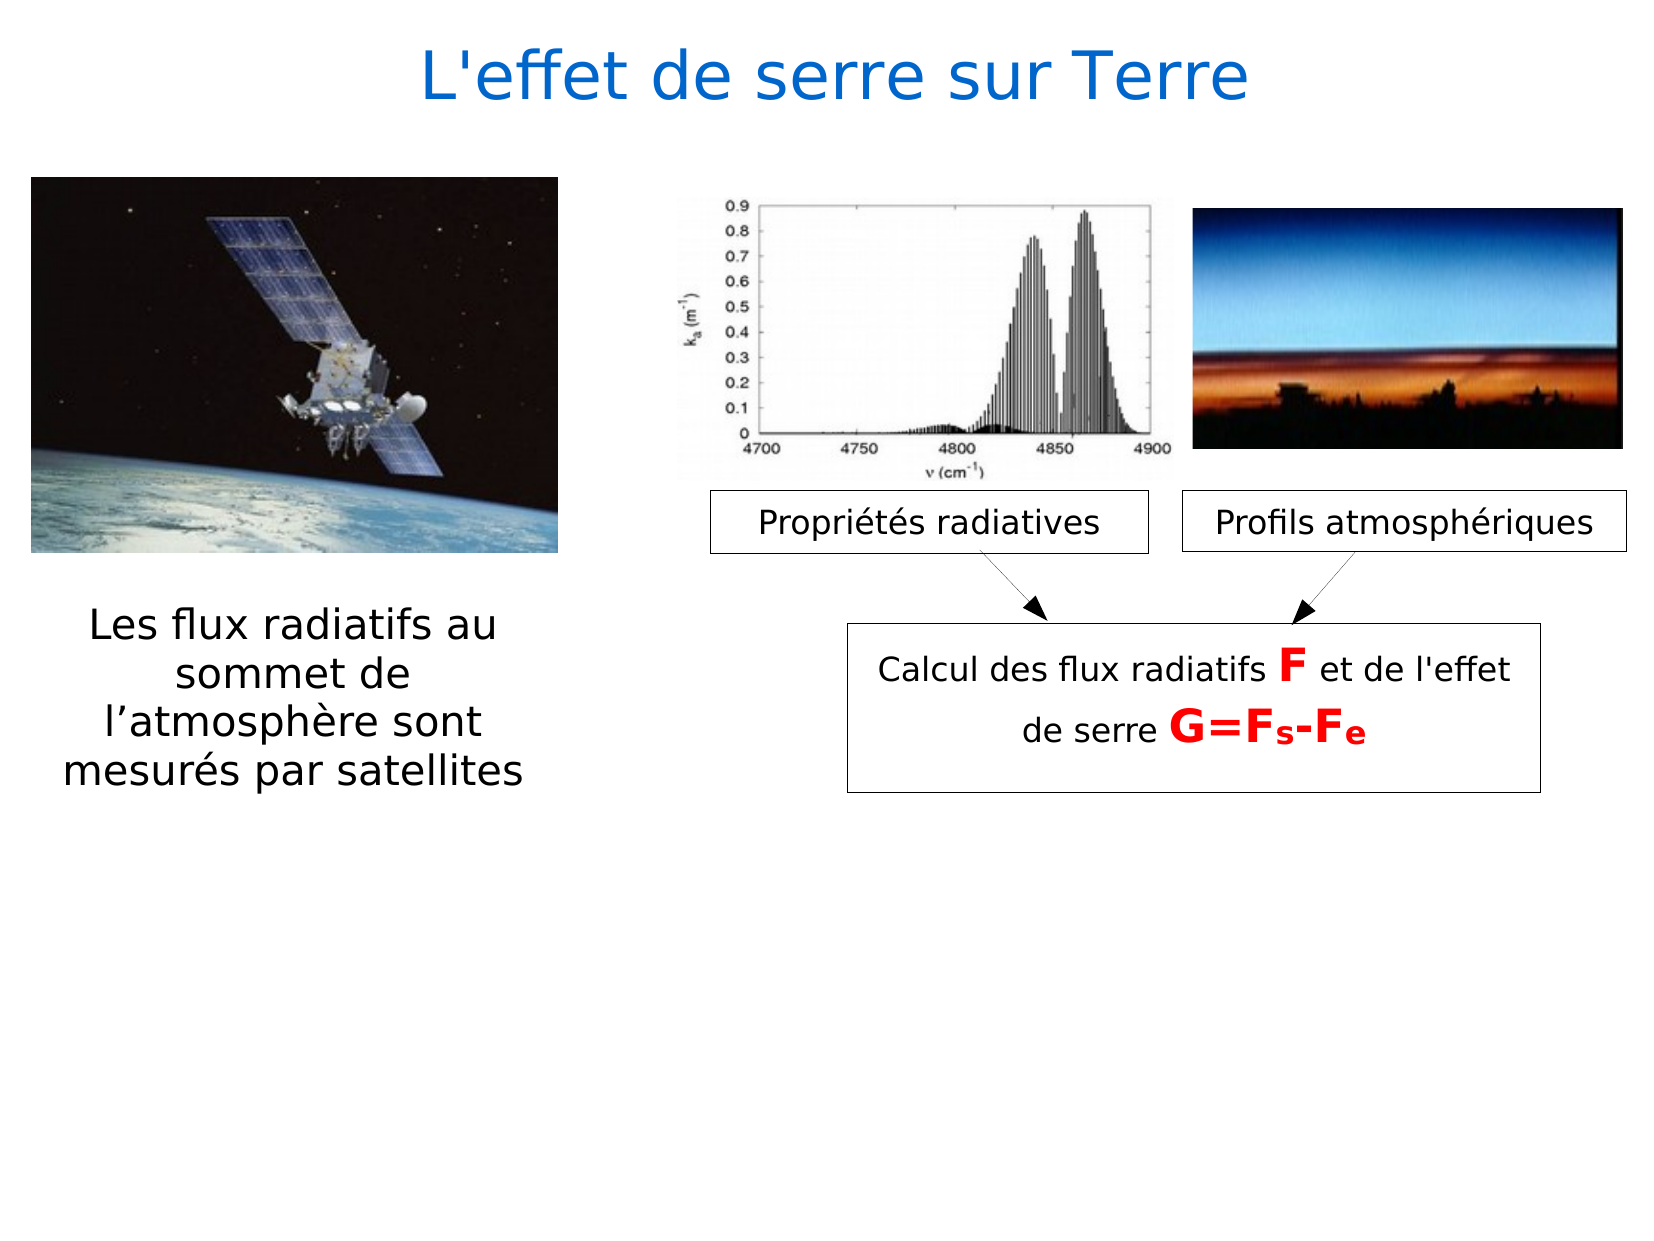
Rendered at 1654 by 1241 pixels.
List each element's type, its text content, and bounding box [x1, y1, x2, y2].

text_box Propriétés radiatives [710, 490, 1149, 554]
text_box Profils atmosphériques [1182, 490, 1627, 552]
picture [31, 177, 558, 553]
picture [1192, 208, 1623, 449]
text_box L'effet de serre sur Terre [47, 29, 1600, 123]
picture [677, 197, 1174, 481]
text_box Calcul des flux radiatifs F et de l'effet de serre G=Fs-Fe [847, 623, 1541, 793]
text_box Les flux radiatifs au sommet de l’atmosphère sont mesurés par satellites [23, 593, 563, 809]
